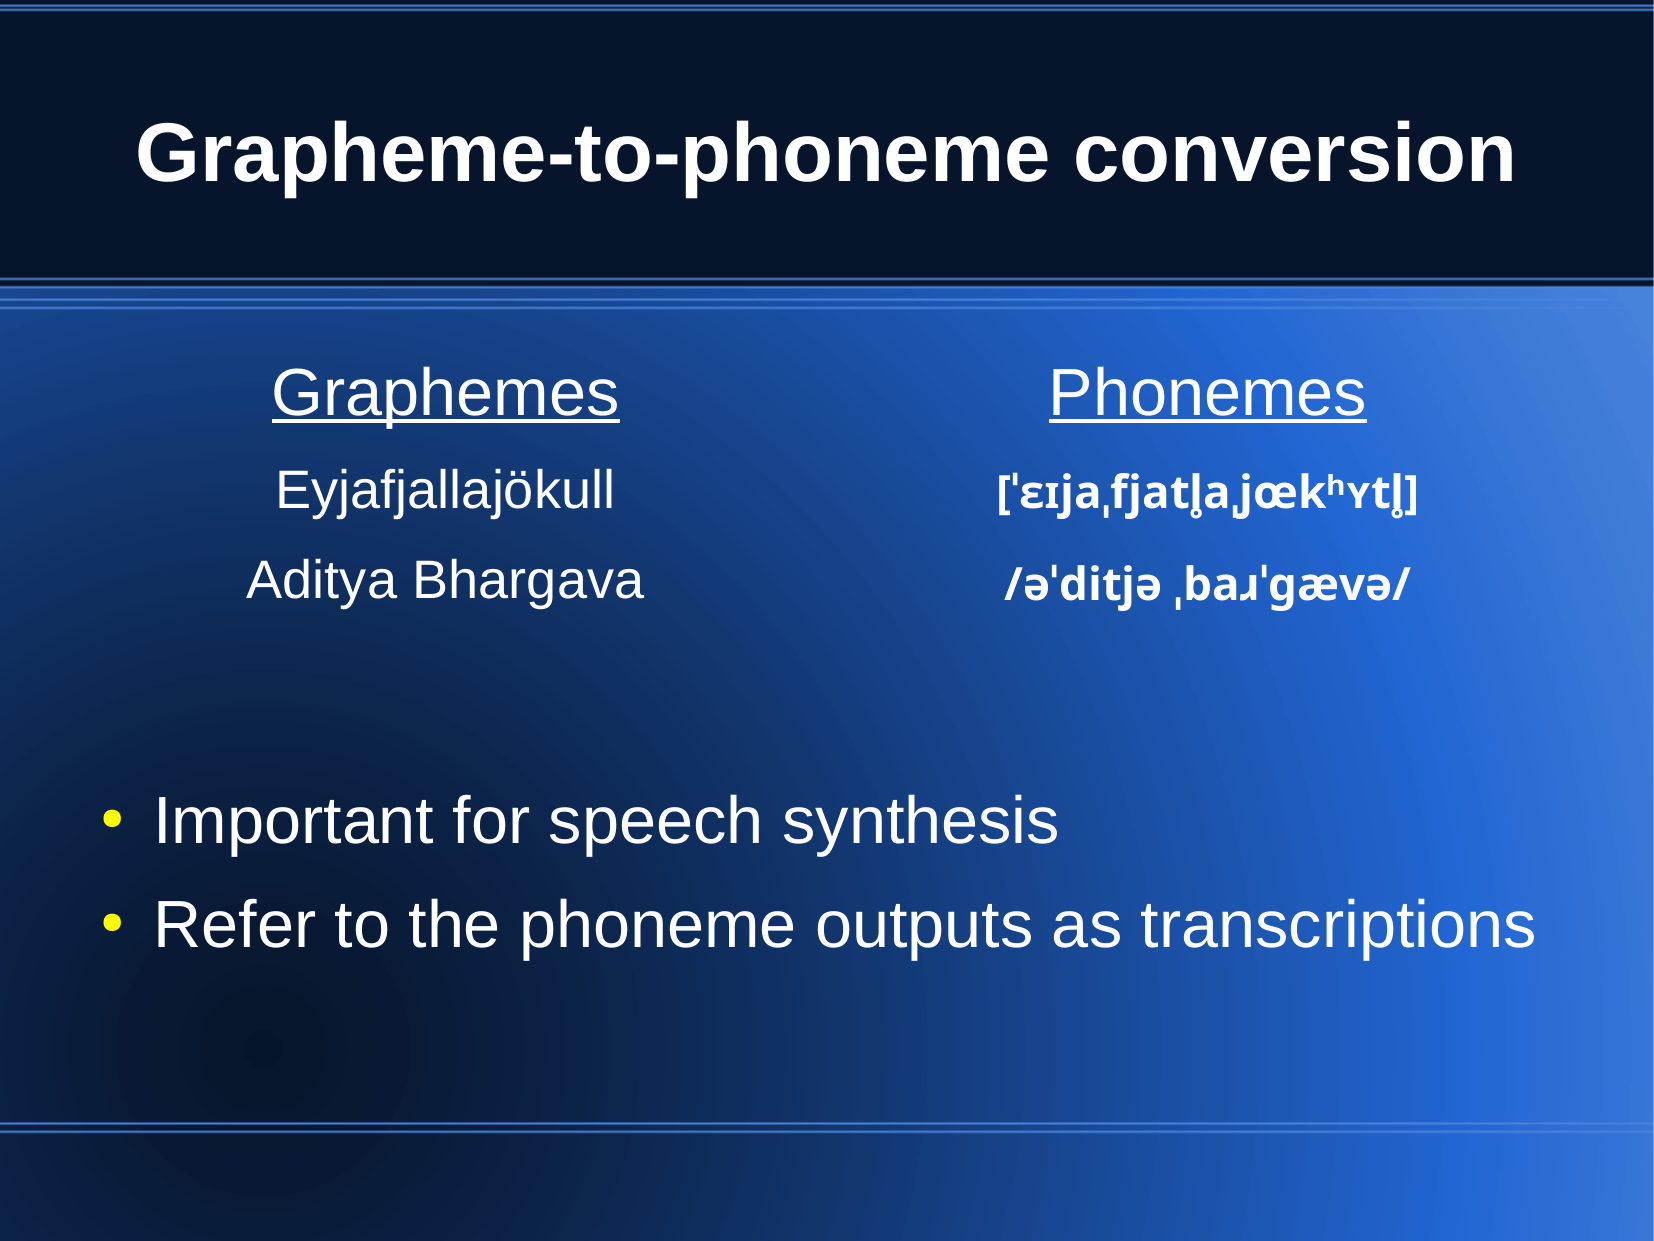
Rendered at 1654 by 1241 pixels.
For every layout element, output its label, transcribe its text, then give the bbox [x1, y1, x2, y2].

list Phonemes [ˈɛɪjaˌfjatl̥aˌjœkʰʏtl̥] /əˈditjə ˌbaɹˈɡævə/ [845, 355, 1572, 746]
picture [0, 0, 1654, 1241]
list Important for speech synthesis Refer to the phoneme outputs as transcriptions [82, 782, 1571, 1174]
list Graphemes Eyjafjallajökull Aditya Bhargava [82, 355, 809, 746]
title Grapheme-to-phoneme conversion [82, 49, 1571, 257]
